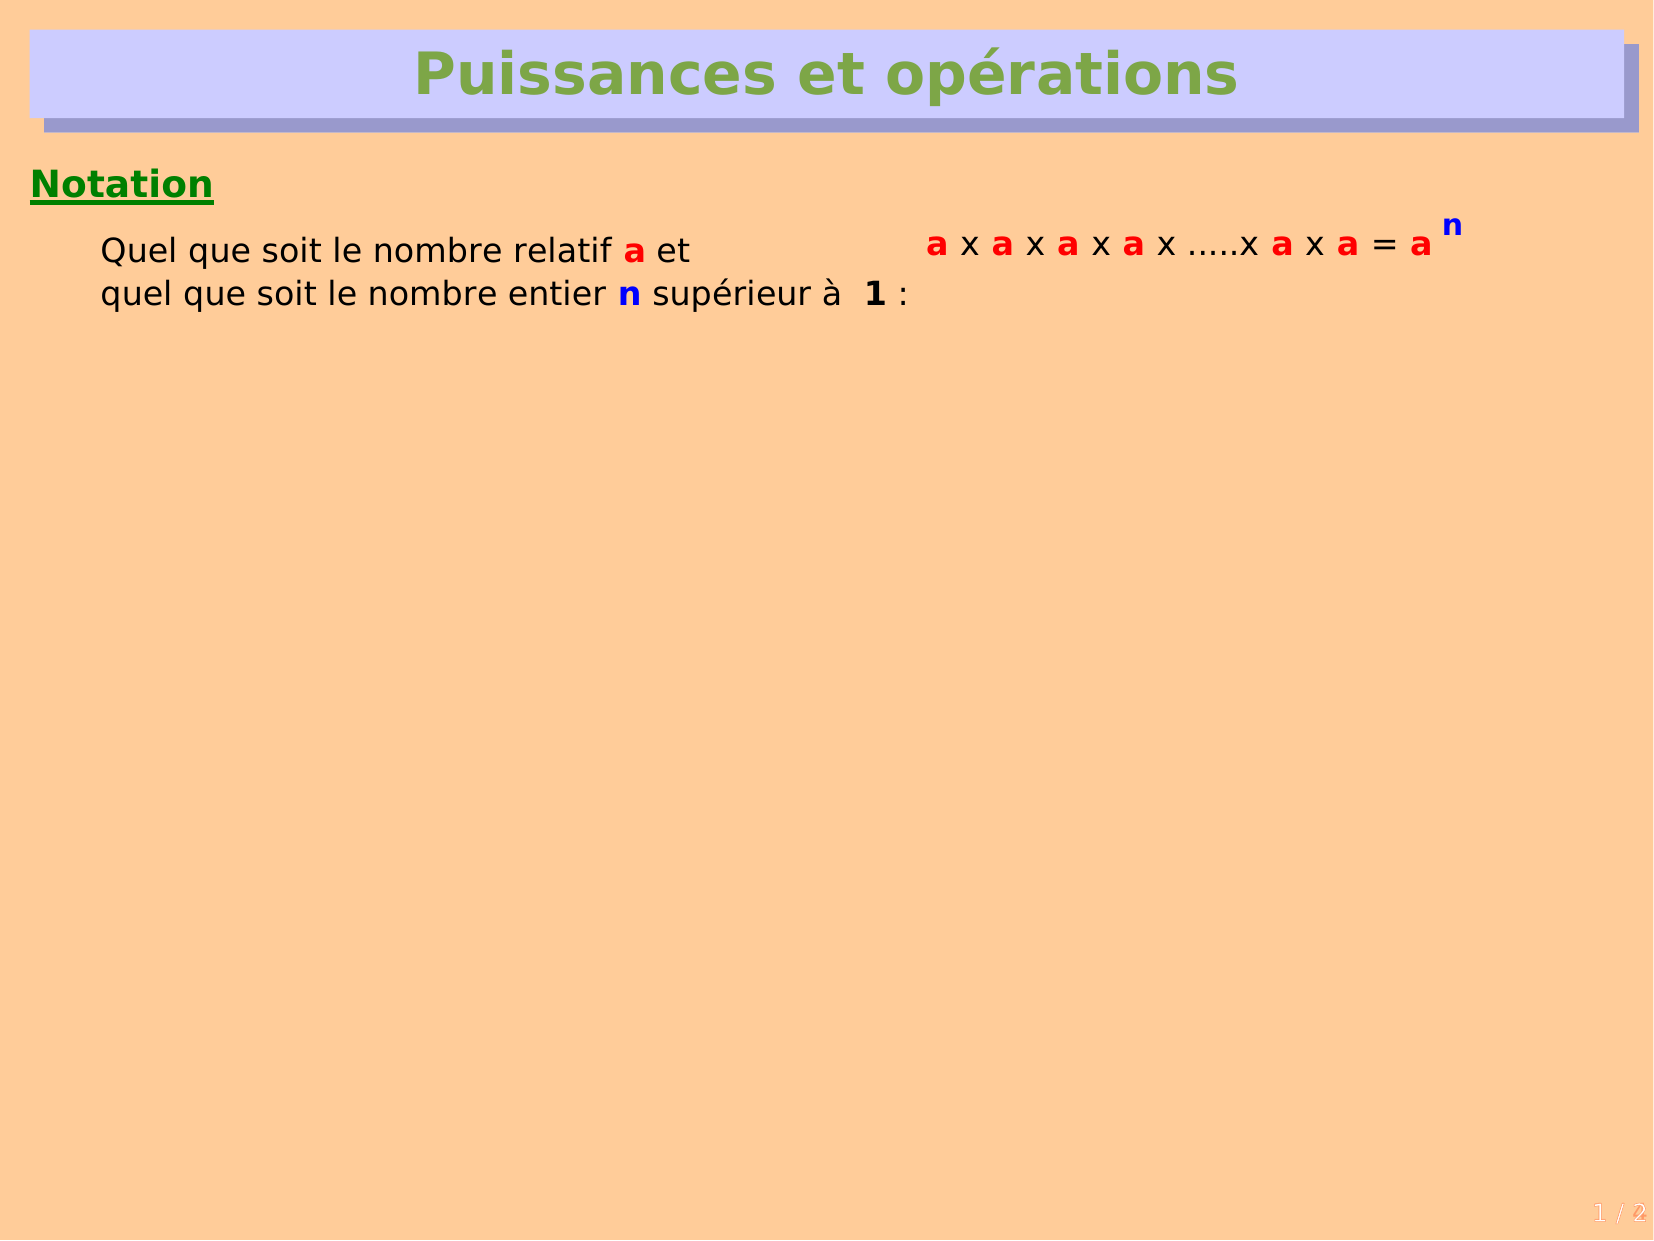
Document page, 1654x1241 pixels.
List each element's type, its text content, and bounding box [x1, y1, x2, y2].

title Puissances et opérations [29, 29, 1625, 119]
text_box quel que soit le nombre entier n supérieur à 1 : [100, 274, 910, 314]
text_box a x a x a x a x .....x a x a = a n [925, 207, 1472, 264]
text_box Notation [29, 162, 215, 207]
text_box 1 / 2 [1591, 1198, 1649, 1235]
text_box Quel que soit le nombre relatif a et [100, 224, 691, 274]
